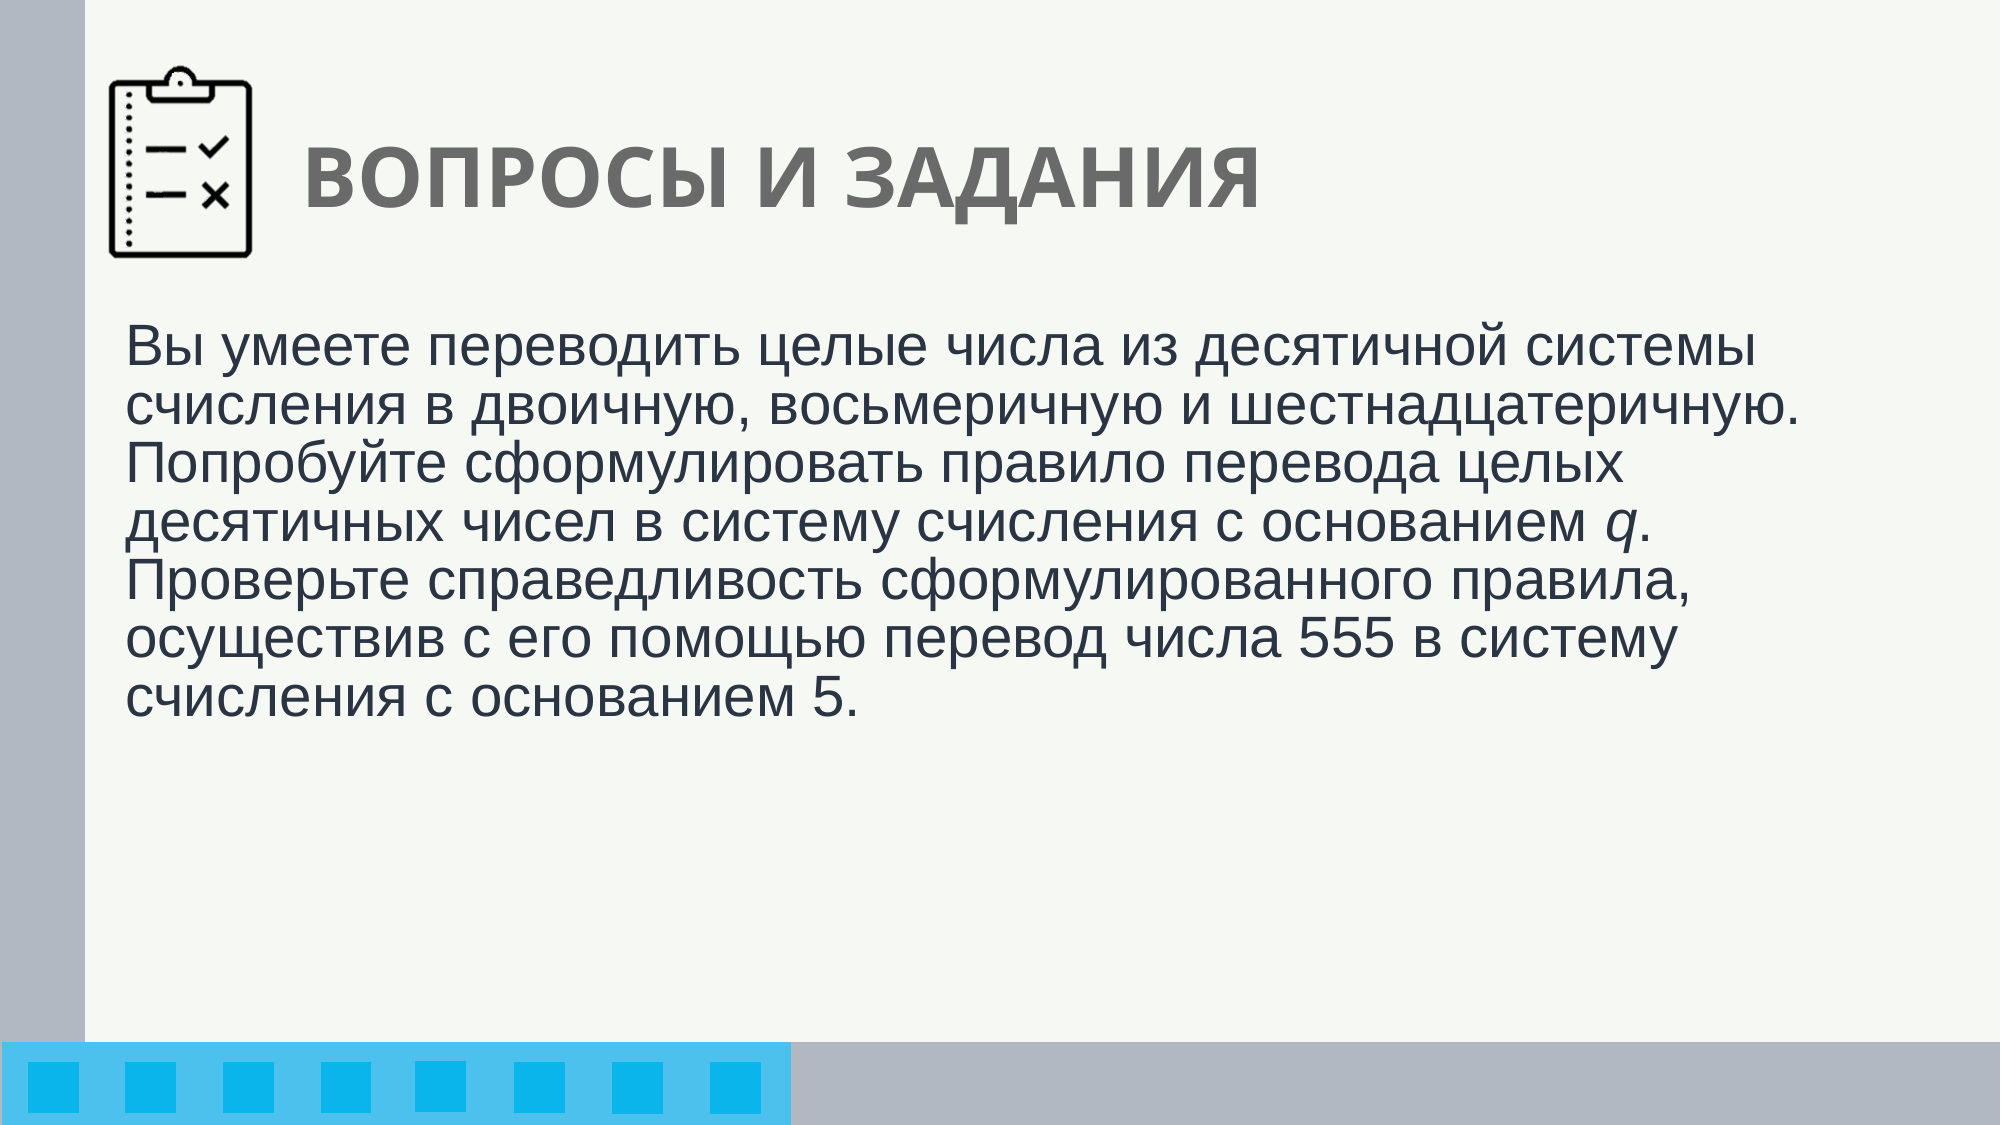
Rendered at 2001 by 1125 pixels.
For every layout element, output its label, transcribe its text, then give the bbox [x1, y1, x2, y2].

list Вы умеете переводить целые числа из десятичной системы счисления в двоичную, восьмеричную и шестнадцатеричную. Попробуйте сформулировать правило перевода целых десятичных чисел в систему счисления с основанием q. Проверь­те справедливость сформулированного правила, осуществив с его помощью перевод числа 555 в систему счисления с основанием 5. [110, 311, 1892, 1058]
title ВОПРОСЫ И ЗАДАНИЯ [285, 67, 1892, 286]
